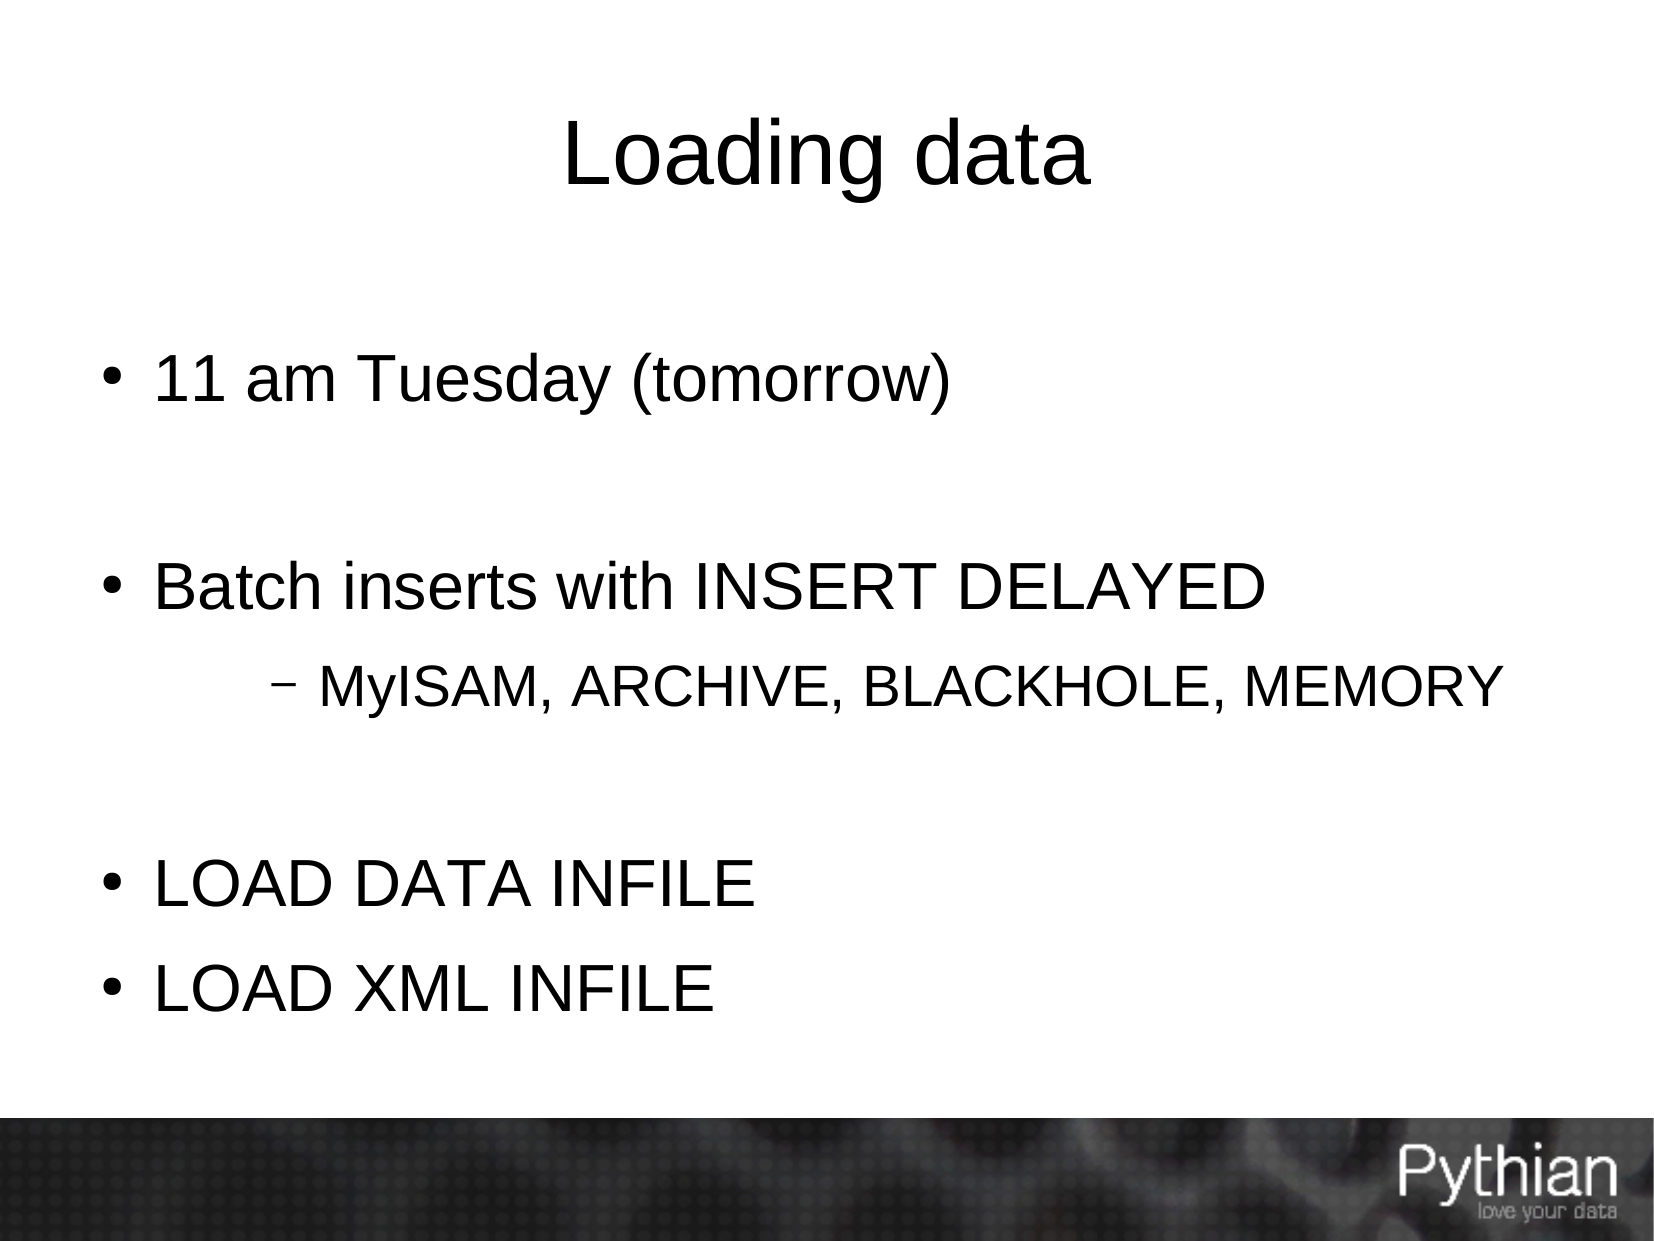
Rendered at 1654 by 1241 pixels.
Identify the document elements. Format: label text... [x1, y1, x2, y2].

list 11 am Tuesday (tomorrow) Batch inserts with INSERT DELAYED MyISAM, ARCHIVE, BLACKHOLE, MEMORY LOAD DATA INFILE LOAD XML INFILE [82, 236, 1571, 1130]
picture [0, 1118, 1654, 1241]
title Loading data [82, 49, 1571, 236]
